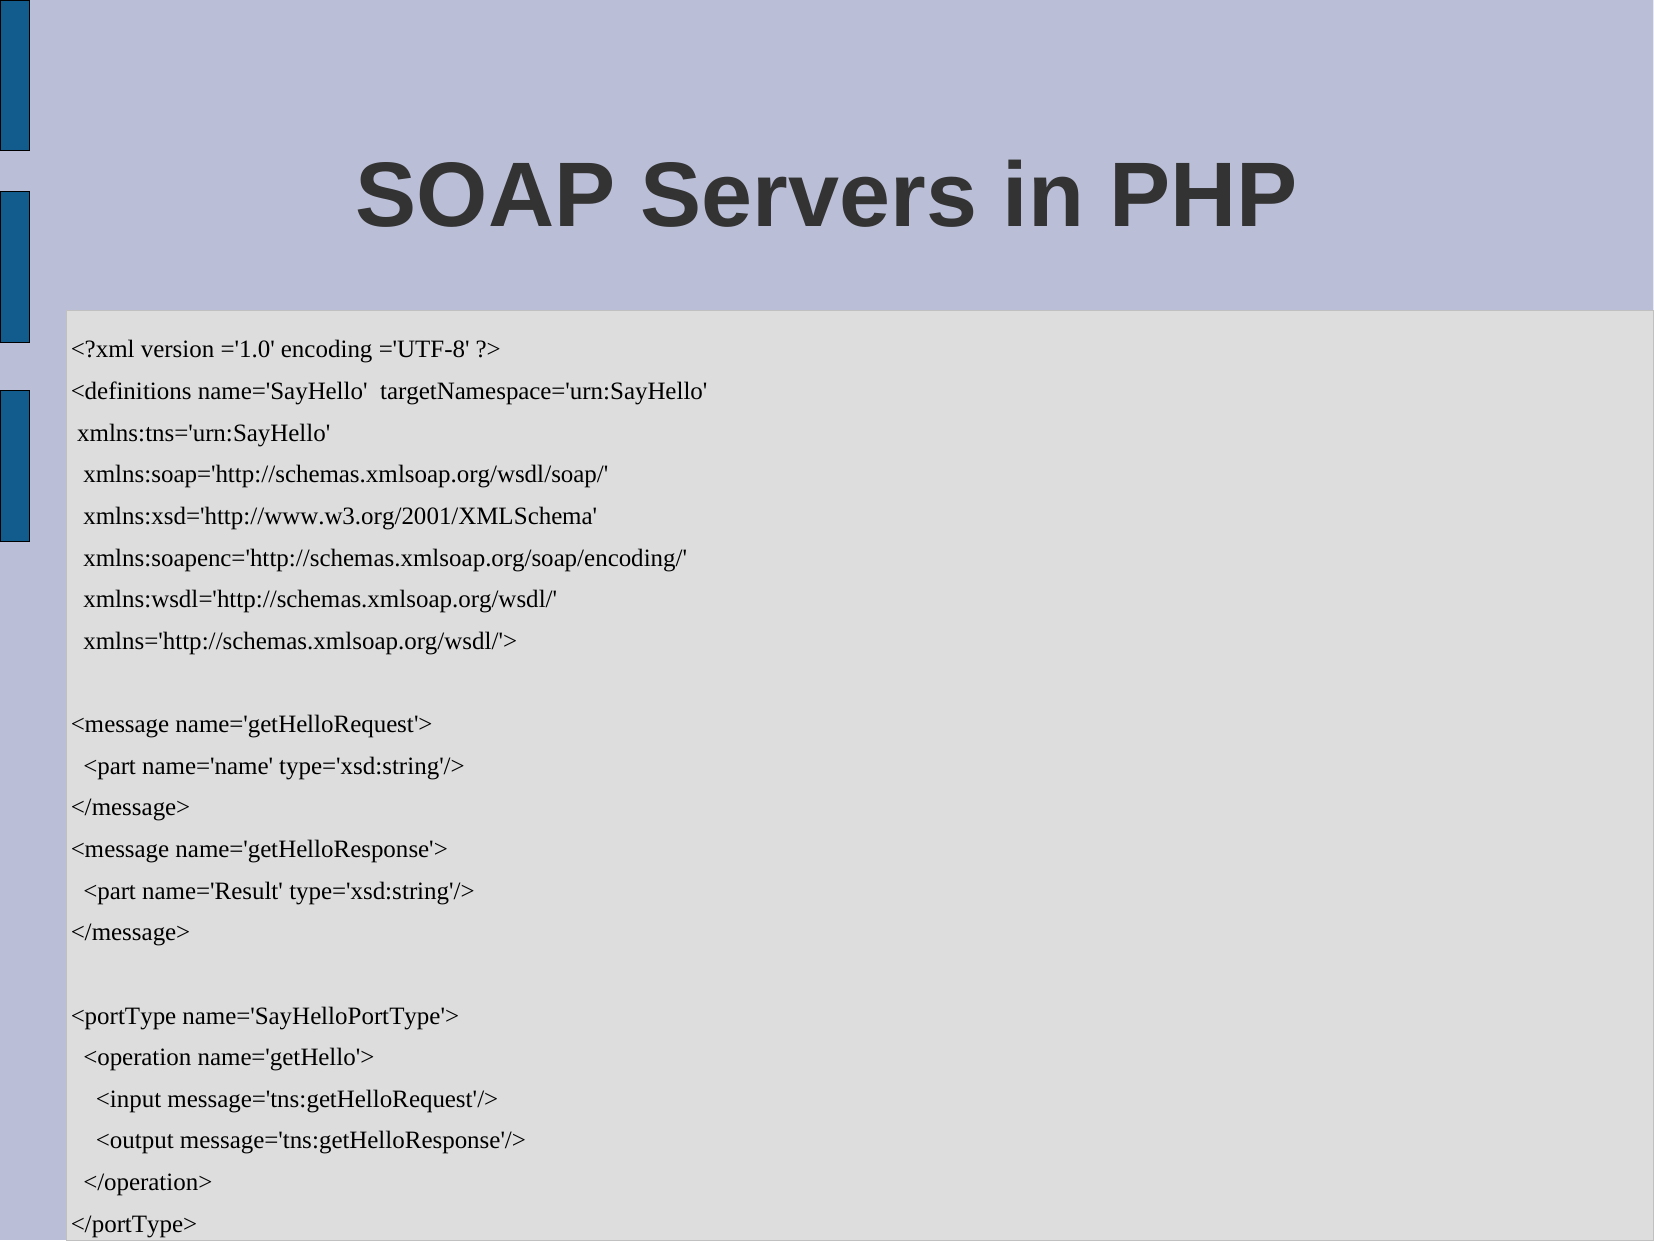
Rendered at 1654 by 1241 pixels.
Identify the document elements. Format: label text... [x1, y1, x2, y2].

title SOAP Servers in PHP [121, 91, 1534, 299]
text_box <?xml version ='1.0' encoding ='UTF-8' ?> <definitions name='SayHello' targetNamespace='urn:SayHello' xmlns:tns='urn:SayHello' xmlns:soap='http://schemas.xmlsoap.org/wsdl/soap/' xmlns:xsd='http://www.w3.org/2001/XMLSchema' xmlns:soapenc='http://schemas.xmlsoap.org/soap/encoding/' xmlns:wsdl='http://schemas.xmlsoap.org/wsdl/' xmlns='http://schemas.xmlsoap.org/wsdl/'> <message name='getHelloRequest'> <part name='name' type='xsd:string'/> </message> <message name='getHelloResponse'> <part name='Result' type='xsd:string'/> </message> <portType name='SayHelloPortType'> <operation name='getHello'> <input message='tns:getHelloRequest'/> <output message='tns:getHelloResponse'/> </operation> </portType> [70, 321, 1539, 1241]
